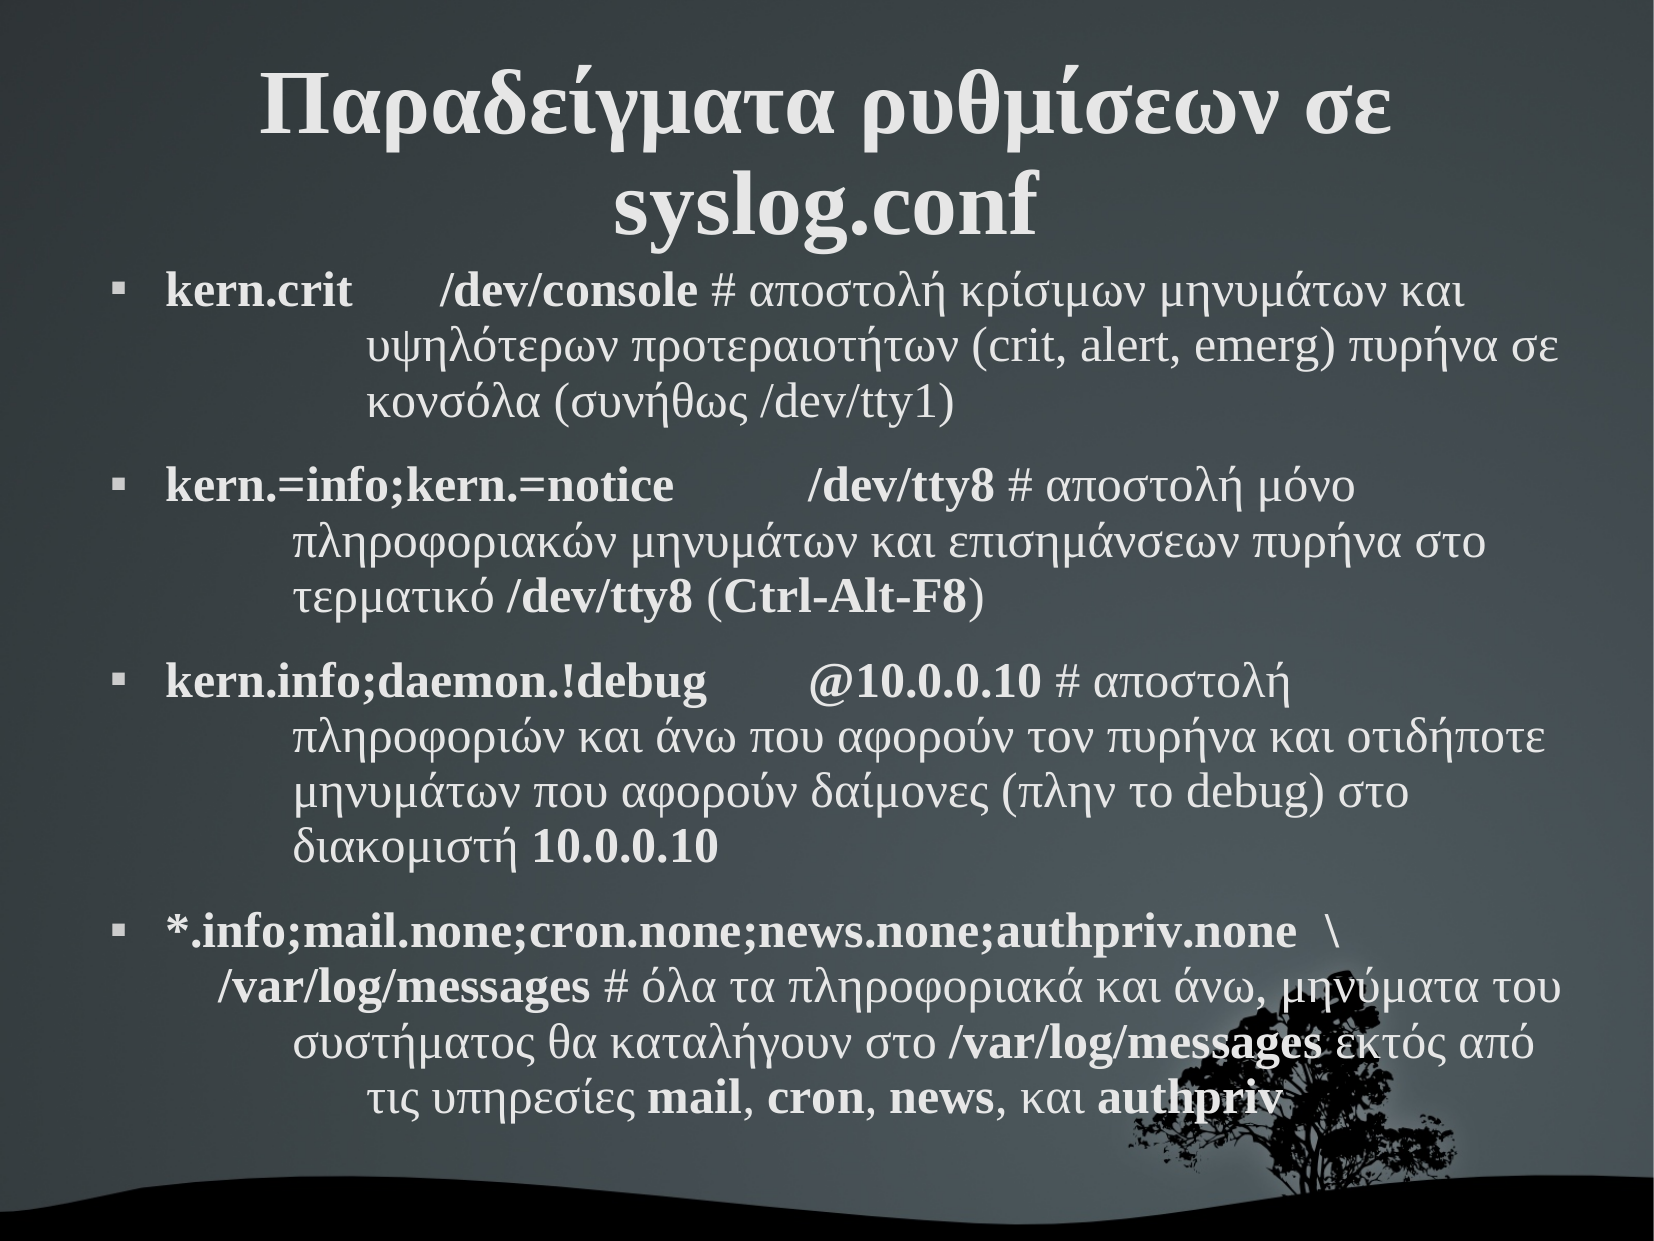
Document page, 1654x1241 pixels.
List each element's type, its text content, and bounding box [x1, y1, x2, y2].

title Παραδείγματα ρυθμίσεων σε syslog.conf [82, 33, 1571, 273]
list kern.crit /dev/console # αποστολή κρίσιμων μηνυμάτων και υψηλότερων προτεραιοτήτων (crit, alert, emerg) πυρήνα σε κονσόλα (συνήθως /dev/tty1) kern.=info;kern.=notice /dev/tty8 # αποστολή μόνο πληροφοριακών μηνυμάτων και επισημάνσεων πυρήνα στο τερματικό /dev/tty8 (Ctrl-Alt-F8) kern.info;daemon.!debug @10.0.0.10 # αποστολή πληροφοριών και άνω που αφορούν τον πυρήνα και οτιδήποτε μηνυμάτων που αφορούν δαίμονες (πλην το debug) στο διακομιστή 10.0.0.10 *.info;mail.none;cron.none;news.none;authpriv.none \ /var/log/messages # όλα τα πληροφοριακά και άνω, μηνύματα του συστήματος θα καταλήγουν στο /var/log/messages εκτός από τις υπηρεσίες mail, cron, news, και authpriv [76, 262, 1565, 1241]
picture [0, 0, 1654, 1241]
